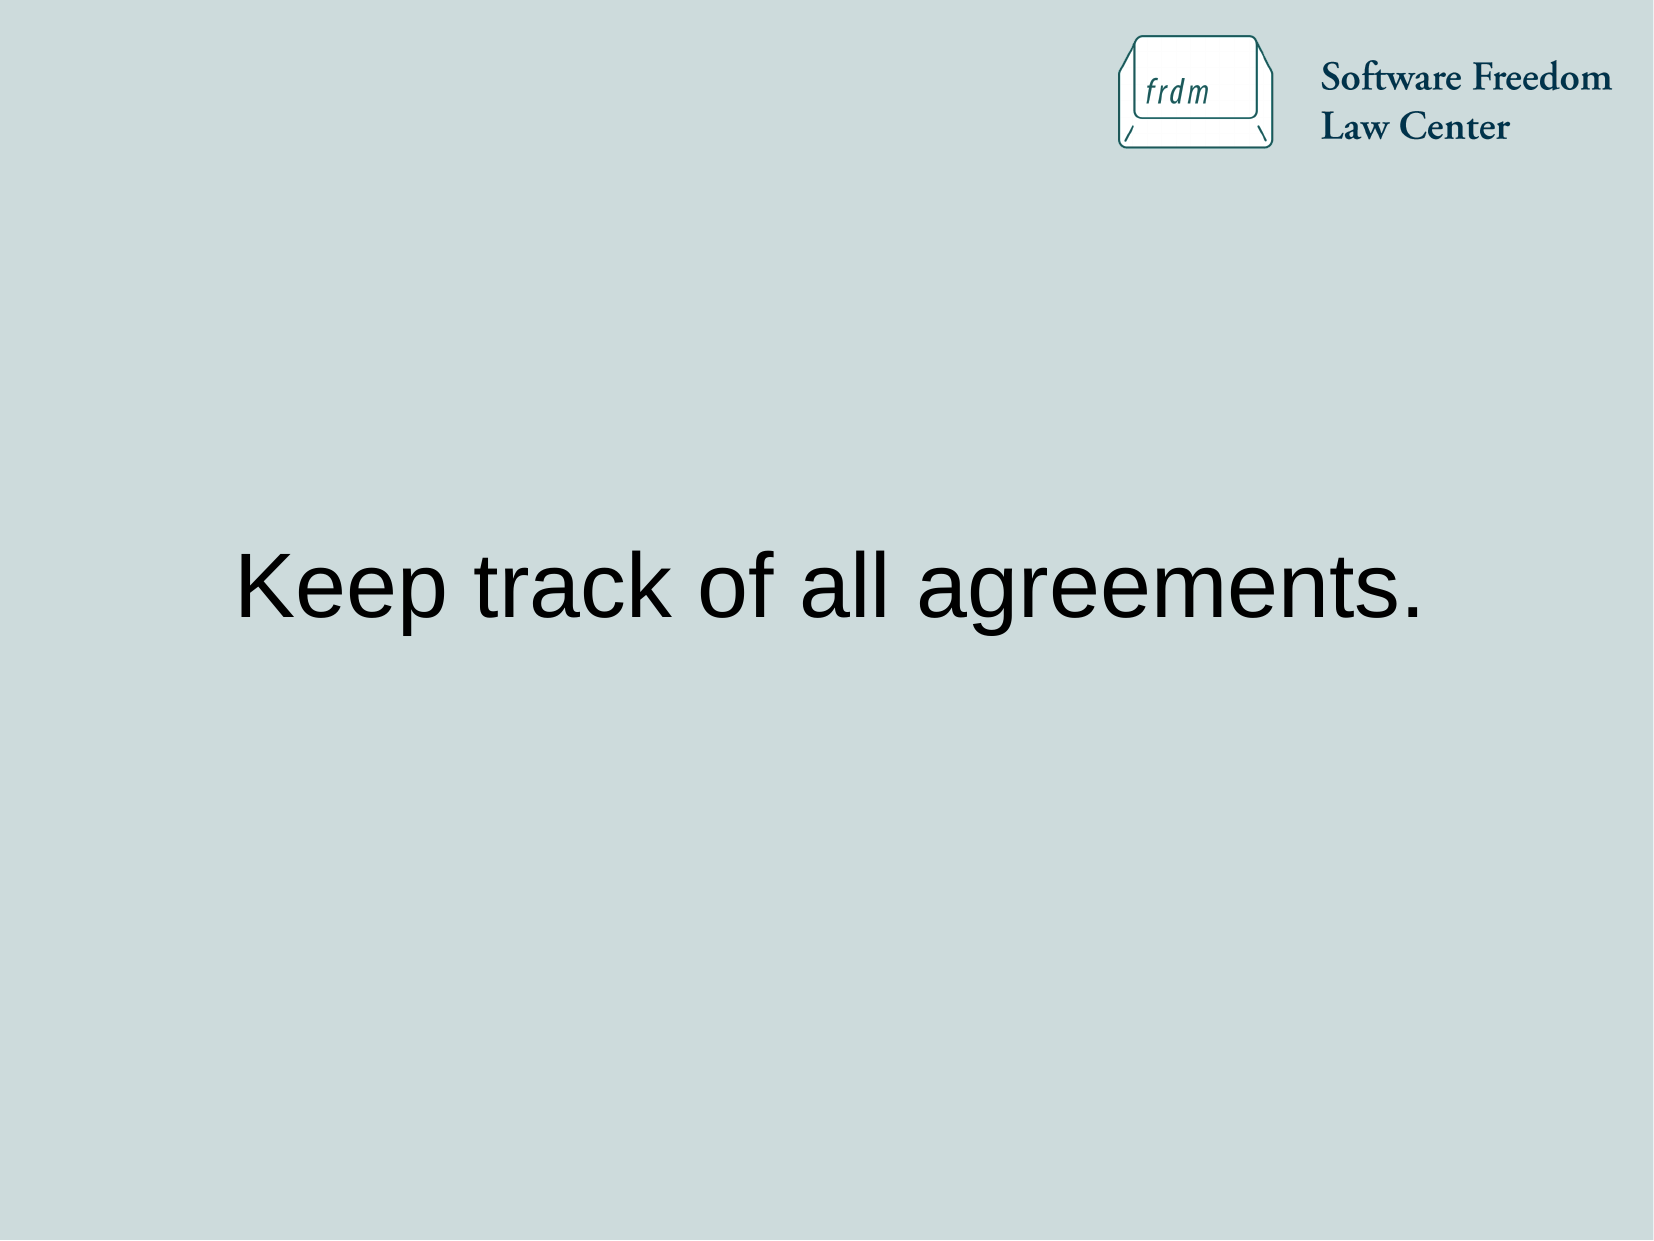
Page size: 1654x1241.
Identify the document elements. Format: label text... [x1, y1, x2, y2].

picture [1118, 35, 1613, 151]
title Keep track of all agreements. [86, 487, 1576, 680]
